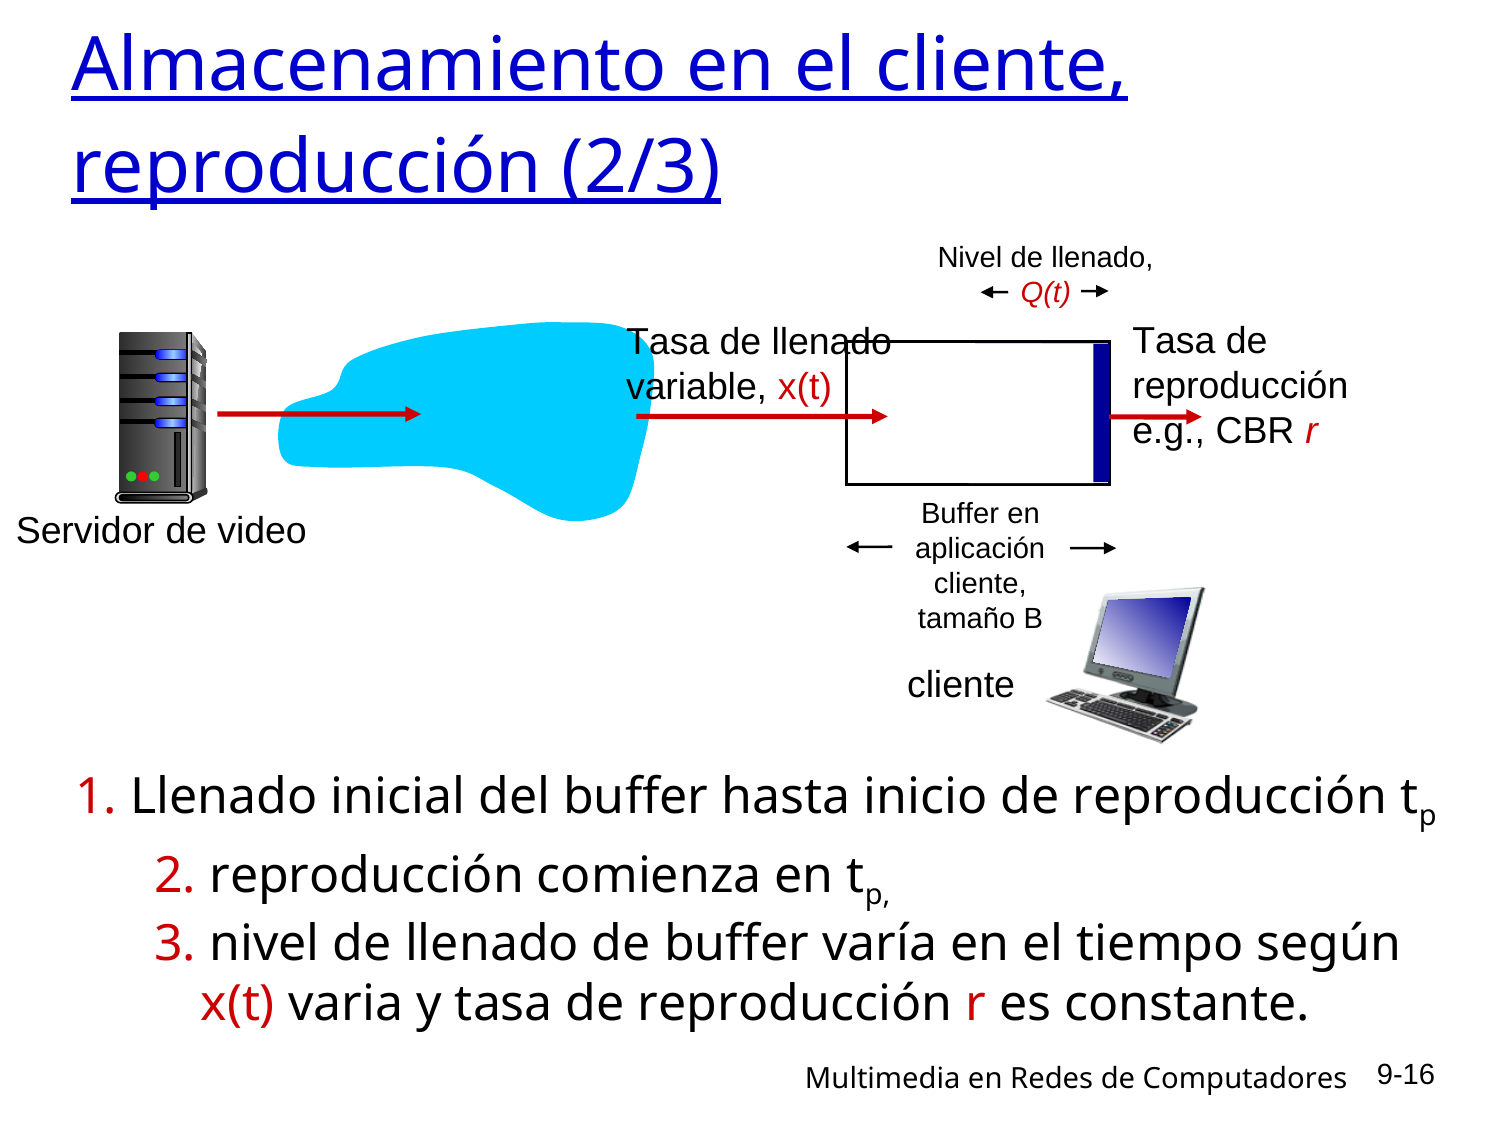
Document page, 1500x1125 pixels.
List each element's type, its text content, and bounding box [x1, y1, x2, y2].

text_box Nivel de llenado, Q(t) [917, 231, 1175, 316]
text_box Servidor de video [1, 499, 322, 559]
text_box 1. Llenado inicial del buffer hasta inicio de reproducción tp [60, 755, 1452, 839]
text_box Buffer en aplicación cliente, tamaño B [844, 486, 1117, 642]
picture [1007, 580, 1210, 755]
title Almacenamiento en el cliente, reproducción (2/3) [71, 18, 1347, 207]
text_box [115, 332, 208, 499]
text_box 2. reproducción comienza en tp, 3. nivel de llenado de buffer varía en el tiempo según x(t) varia y tasa de reproducción r es constante. [139, 834, 1456, 1038]
text_box [278, 322, 649, 522]
text_box Tasa de reproducción e.g., CBR r [1117, 308, 1364, 459]
text_box [968, 343, 1109, 484]
text_box cliente [892, 652, 1030, 713]
text_box [1093, 597, 1192, 678]
text_box Tasa de llenado variable, x(t) [611, 309, 907, 415]
